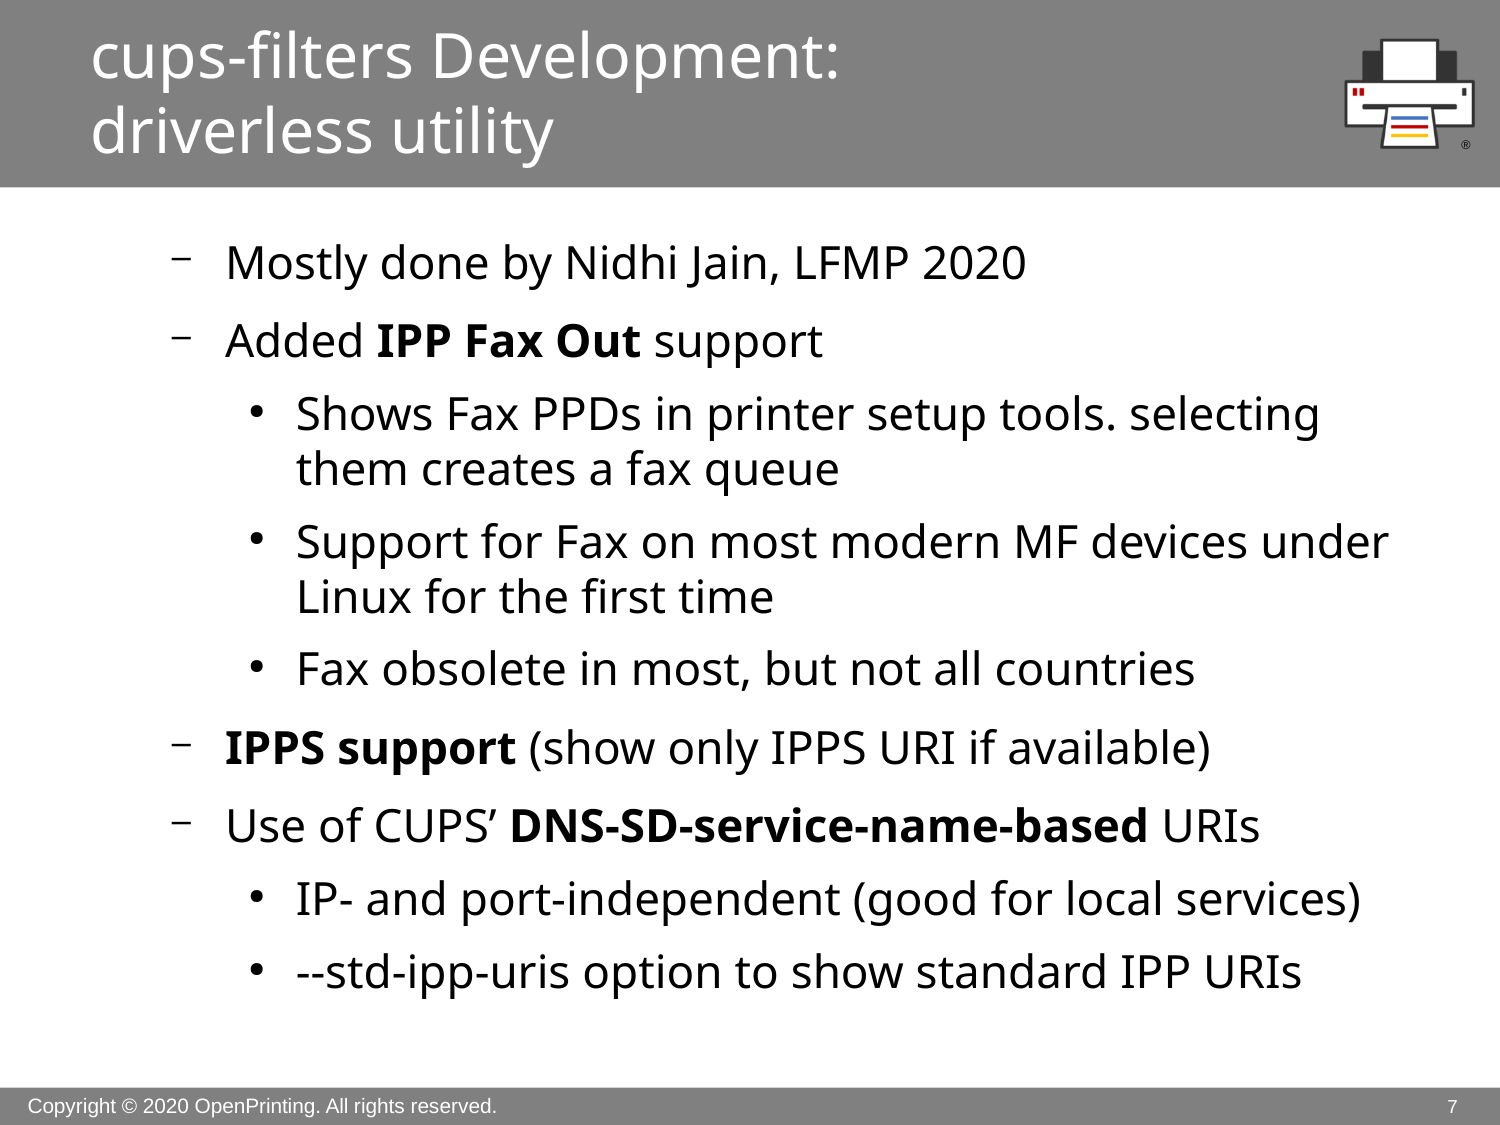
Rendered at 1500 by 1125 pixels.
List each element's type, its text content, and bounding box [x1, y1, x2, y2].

picture [1339, 33, 1480, 154]
slide_number <number> [1405, 1087, 1500, 1125]
list Mostly done by Nidhi Jain, LFMP 2020 Added IPP Fax Out support Shows Fax PPDs in printer setup tools. selecting them creates a fax queue Support for Fax on most modern MF devices under Linux for the first time Fax obsolete in most, but not all countries IPPS support (show only IPPS URI if available) Use of CUPS’ DNS-SD-service-name-based URIs IP- and port-independent (good for local services) --std-ipp-uris option to show standard IPP URIs [75, 224, 1425, 1067]
title cups-filters Development: driverless utility [75, 7, 1317, 175]
